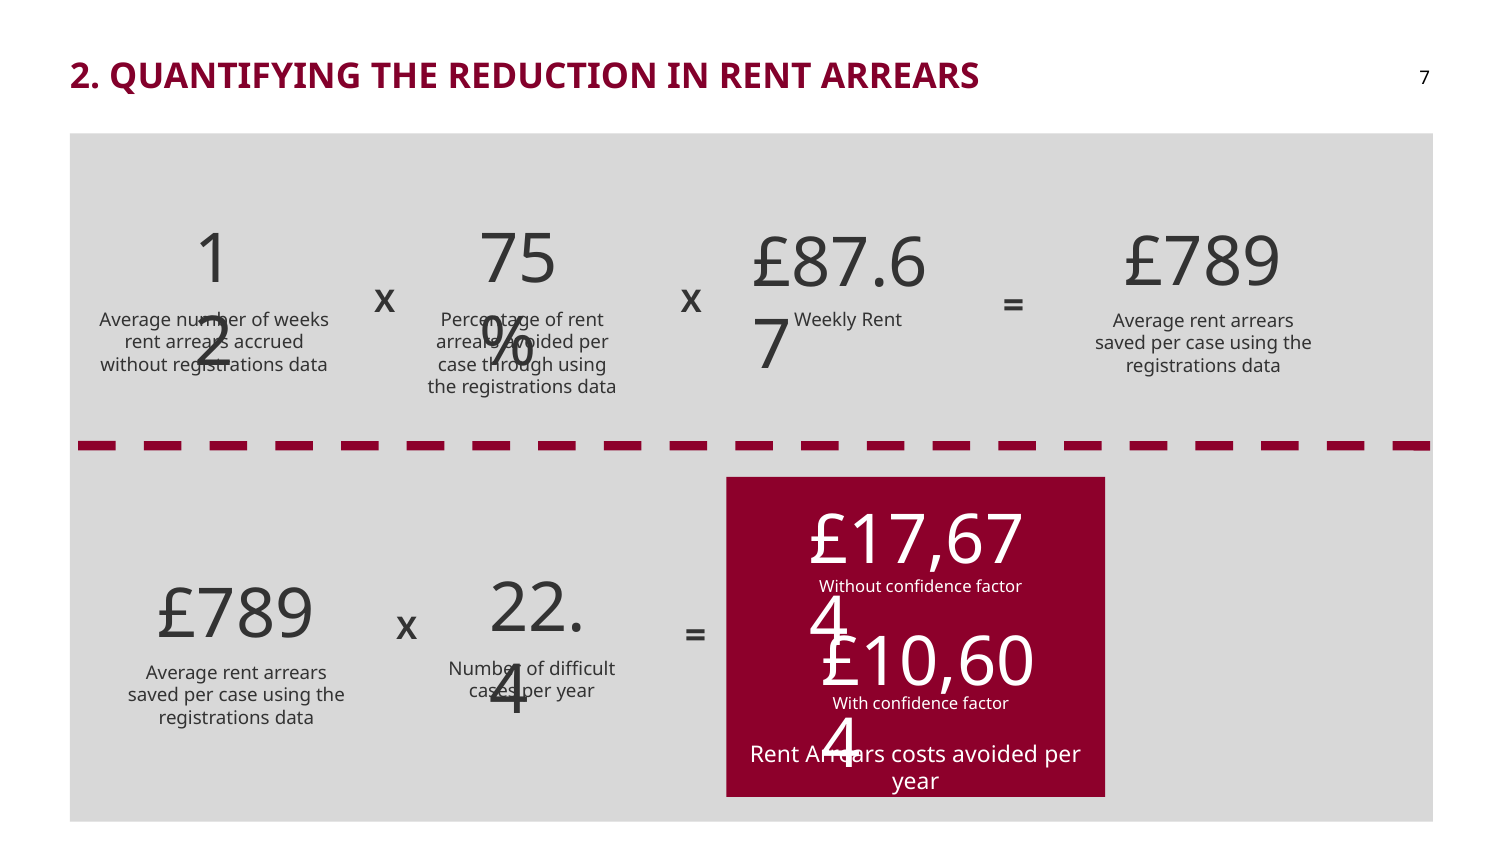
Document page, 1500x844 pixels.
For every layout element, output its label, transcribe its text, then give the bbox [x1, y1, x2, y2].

text_box £10,604 [809, 610, 1059, 706]
text_box With confidence factor [768, 693, 1078, 714]
text_box [69, 133, 1433, 822]
text_box X [385, 602, 434, 653]
text_box = [991, 275, 1037, 333]
text_box Rent Arrears costs avoided per year [718, 733, 1113, 772]
text_box Without confidence factor [768, 575, 1078, 597]
text_box Average number of weeks rent arrears accrued without registrations data [99, 307, 329, 376]
text_box Average rent arrears saved per case using the registrations data [1088, 308, 1319, 377]
text_box X [363, 275, 412, 325]
text_box £789 [92, 563, 380, 658]
text_box Percentage of rent arrears avoided per case through using the registrations data [424, 307, 620, 399]
text_box 75% [468, 208, 608, 303]
text_box £17,674 [798, 489, 1047, 584]
slide_number <number> [1388, 65, 1431, 111]
text_box £789 [1060, 211, 1347, 306]
text_box 12 [168, 208, 261, 303]
title 2. QUANTIFYING THE REDUCTION IN RENT ARREARS [69, 53, 1357, 161]
text_box Number of difficult cases per year [434, 656, 629, 702]
text_box 22.4 [477, 557, 620, 652]
text_box £87.67 [741, 212, 955, 307]
text_box Average rent arrears saved per case using the registrations data [121, 660, 351, 729]
text_box = [673, 605, 719, 663]
text_box X [669, 275, 718, 325]
text_box Weekly Rent [733, 307, 963, 331]
